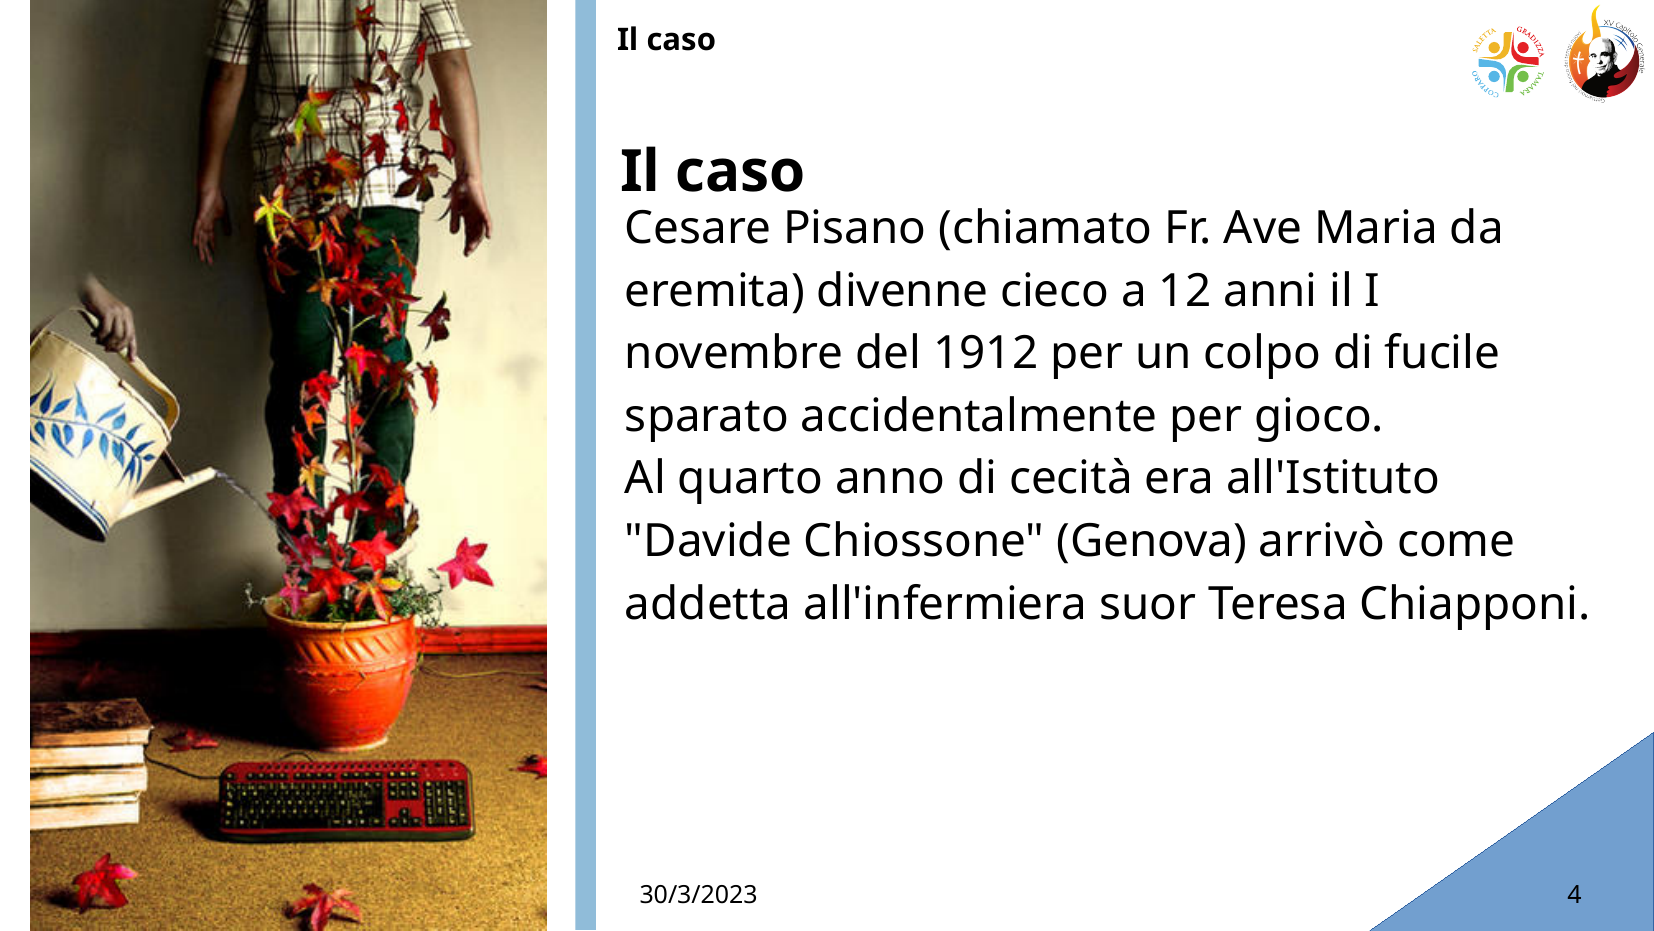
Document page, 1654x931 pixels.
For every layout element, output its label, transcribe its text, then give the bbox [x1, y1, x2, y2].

title Il caso [620, 129, 1617, 195]
text_box Il caso [602, 9, 1335, 63]
picture [1563, 4, 1646, 103]
subtitle Cesare Pisano (chiamato Fr. Ave Maria da eremita) divenne cieco a 12 anni il I novembre del 1912 per un colpo di fucile sparato accidentalmente per gioco. Al quarto anno di cecità era all'Istituto "Davide Chiossone" (Genova) arrivò come addetta all'infermiera suor Teresa Chiapponi. [624, 195, 1602, 864]
picture [30, 0, 547, 931]
